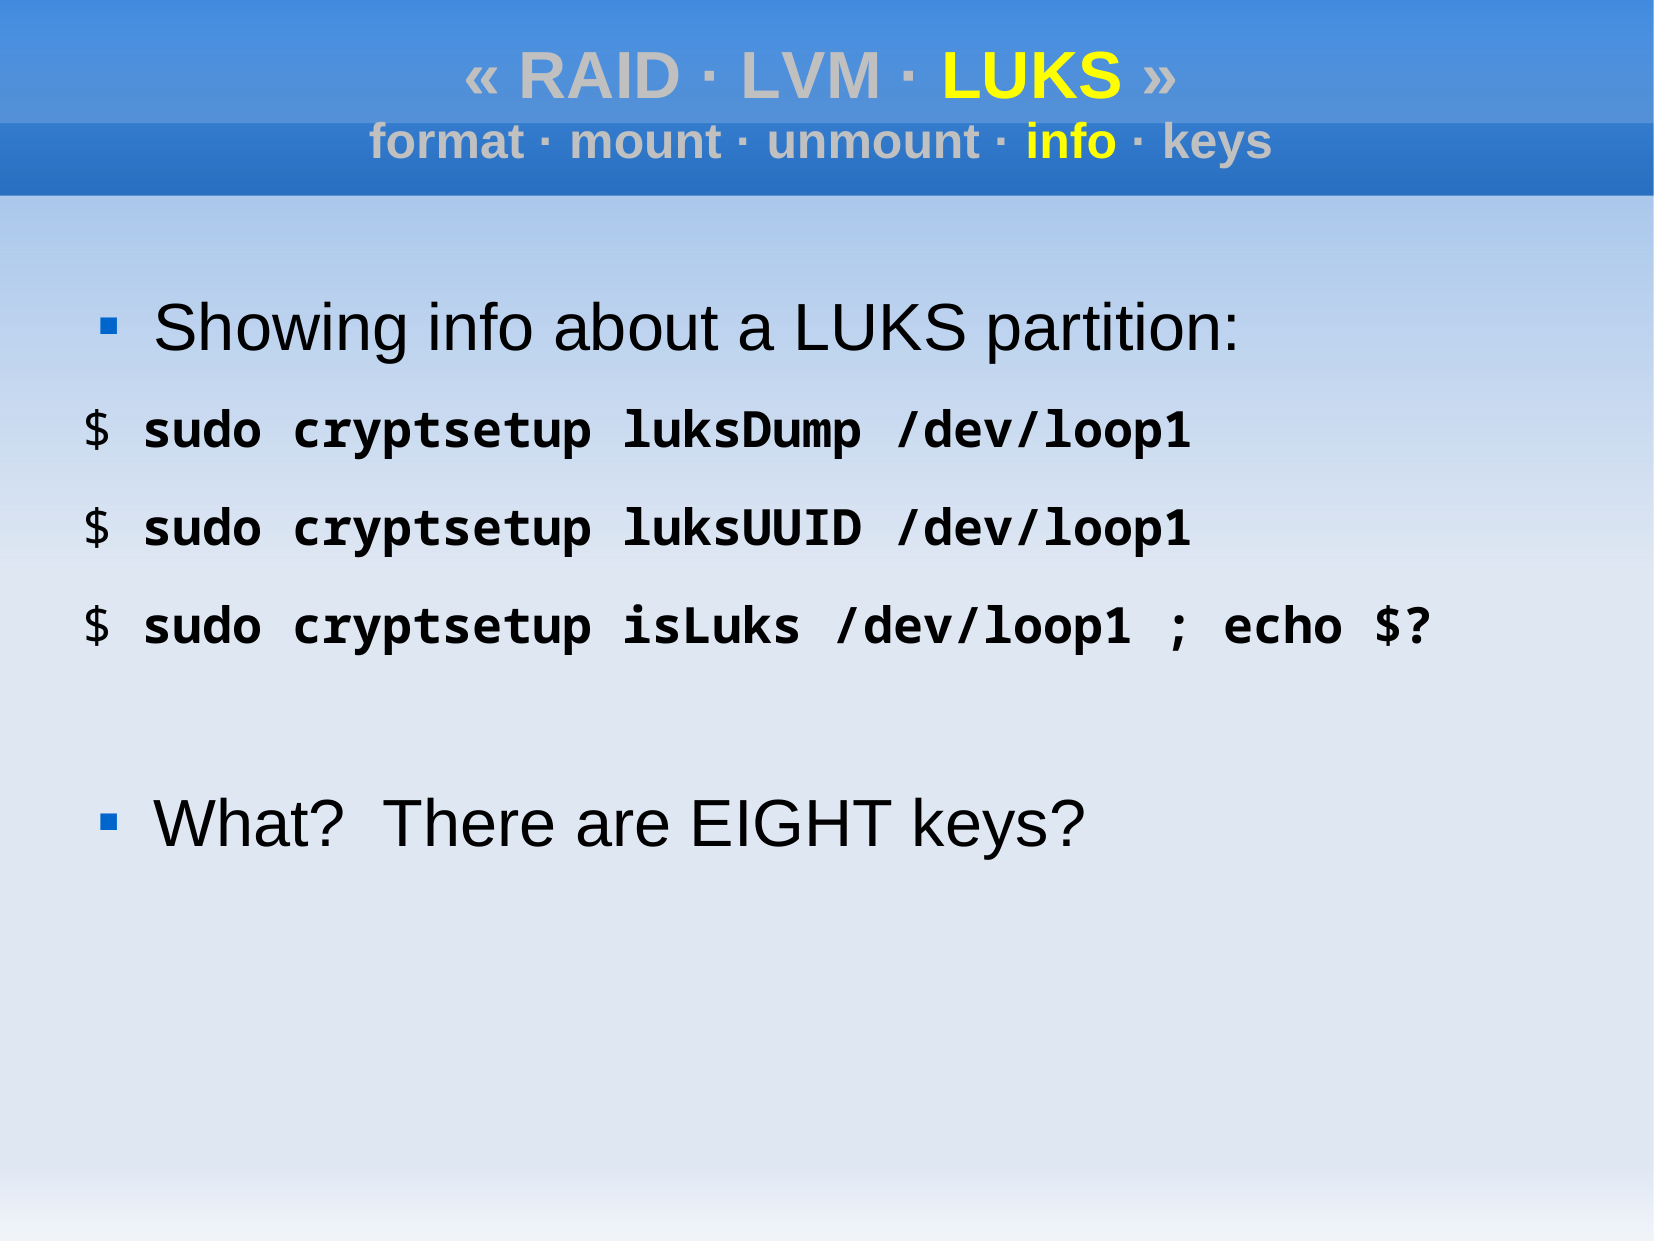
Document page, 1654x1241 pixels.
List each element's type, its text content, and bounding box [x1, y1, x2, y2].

picture [0, 0, 1654, 1241]
title « RAID · LVM · LUKS » format · mount · unmount · info · keys [76, 0, 1565, 208]
list Showing info about a LUKS partition: $ sudo cryptsetup luksDump /dev/loop1 $ sudo cryptsetup luksUUID /dev/loop1 $ sudo cryptsetup isLuks /dev/loop1 ; echo $? What? There are EIGHT keys? [82, 290, 1571, 1109]
